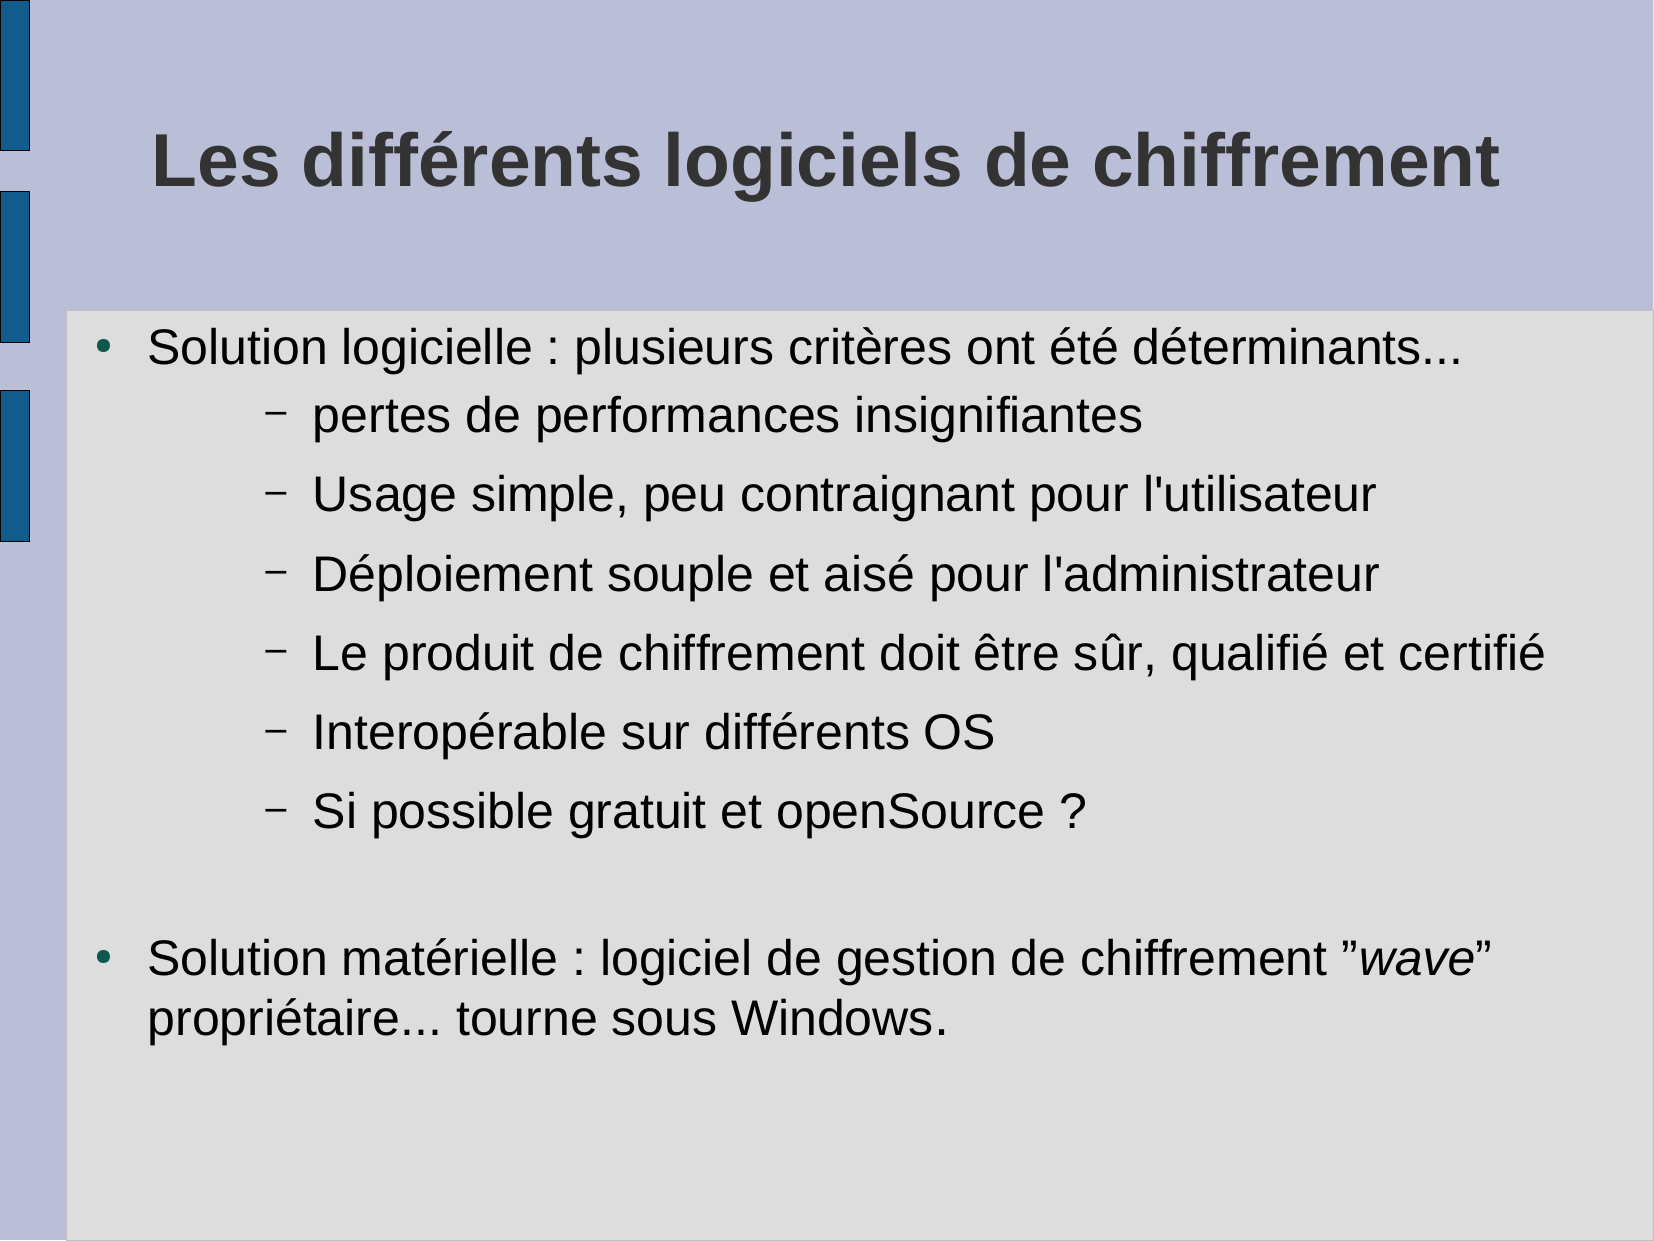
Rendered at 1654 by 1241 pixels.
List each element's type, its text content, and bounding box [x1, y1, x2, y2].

title Les différents logiciels de chiffrement [82, 64, 1571, 257]
list Solution logicielle : plusieurs critères ont été déterminants... pertes de performances insignifiantes Usage simple, peu contraignant pour l'utilisateur Déploiement souple et aisé pour l'administrateur Le produit de chiffrement doit être sûr, qualifié et certifié Interopérable sur différents OS Si possible gratuit et openSource ? Solution matérielle : logiciel de gestion de chiffrement ”wave” propriétaire... tourne sous Windows. [76, 319, 1565, 1152]
